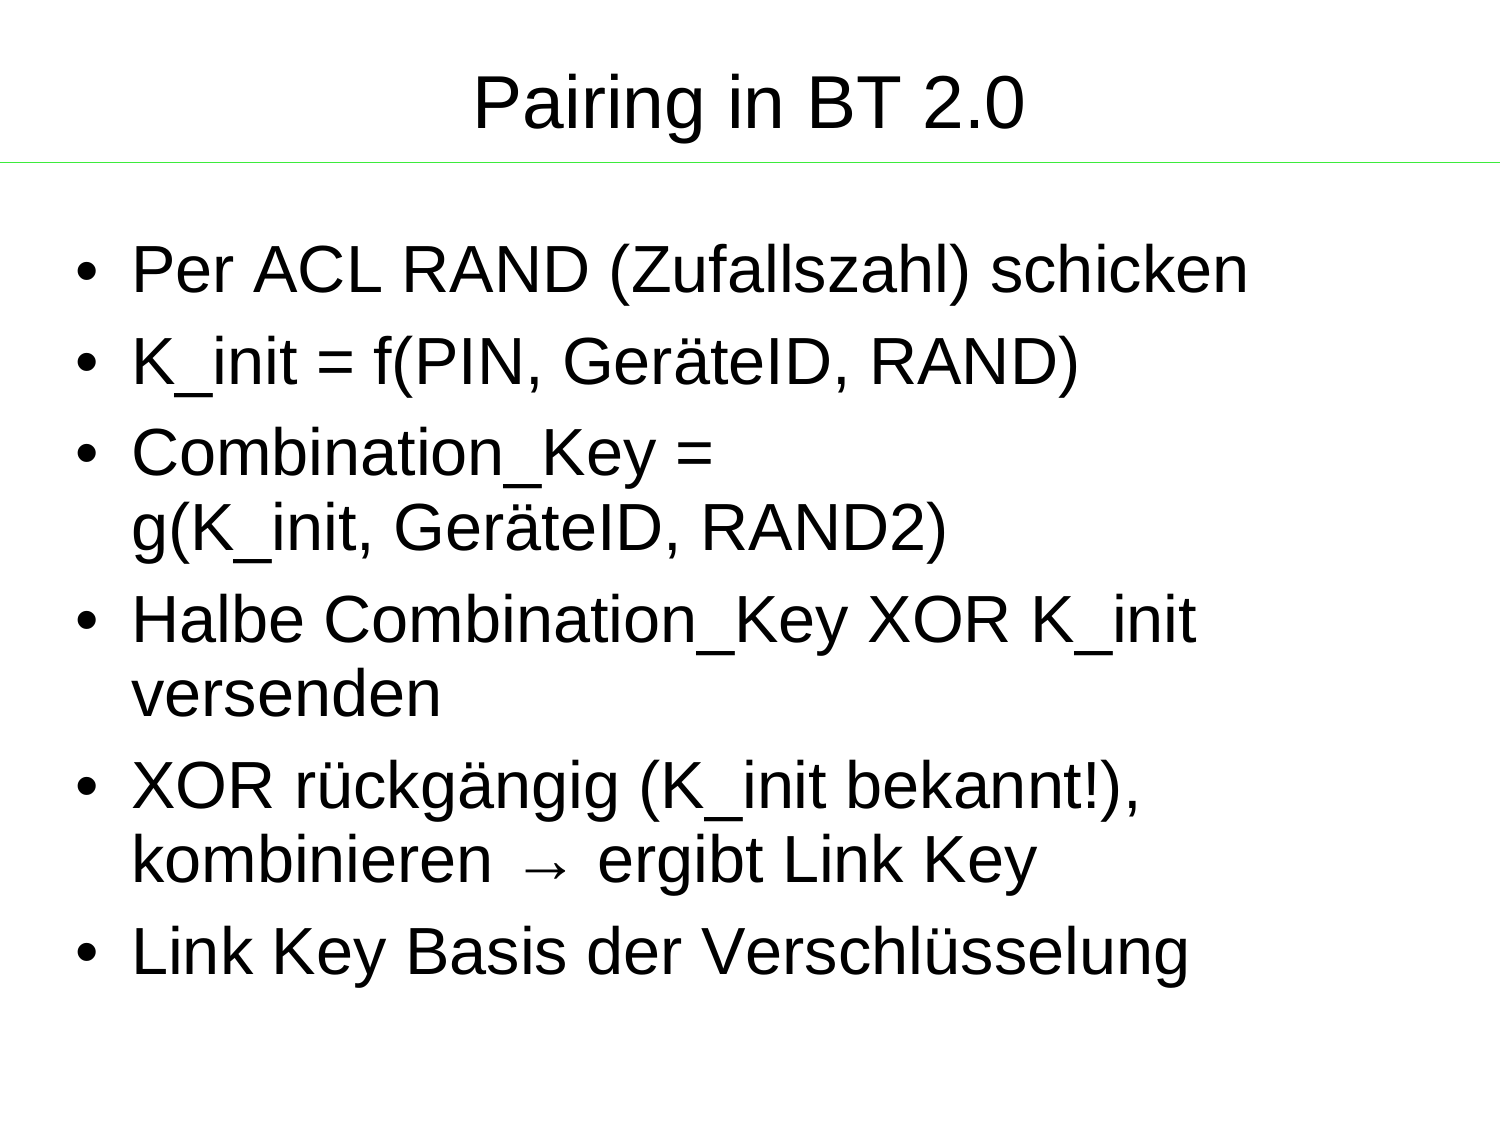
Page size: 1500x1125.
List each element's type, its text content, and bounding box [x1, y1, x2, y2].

list Per ACL RAND (Zufallszahl) schicken K_init = f(PIN, GeräteID, RAND) Combination_Key = g(K_init, GeräteID, RAND2) Halbe Combination_Key XOR K_init versenden XOR rückgängig (K_init bekannt!), kombinieren → ergibt Link Key Link Key Basis der Verschlüsselung [75, 232, 1426, 989]
title Pairing in BT 2.0 [75, 49, 1426, 156]
